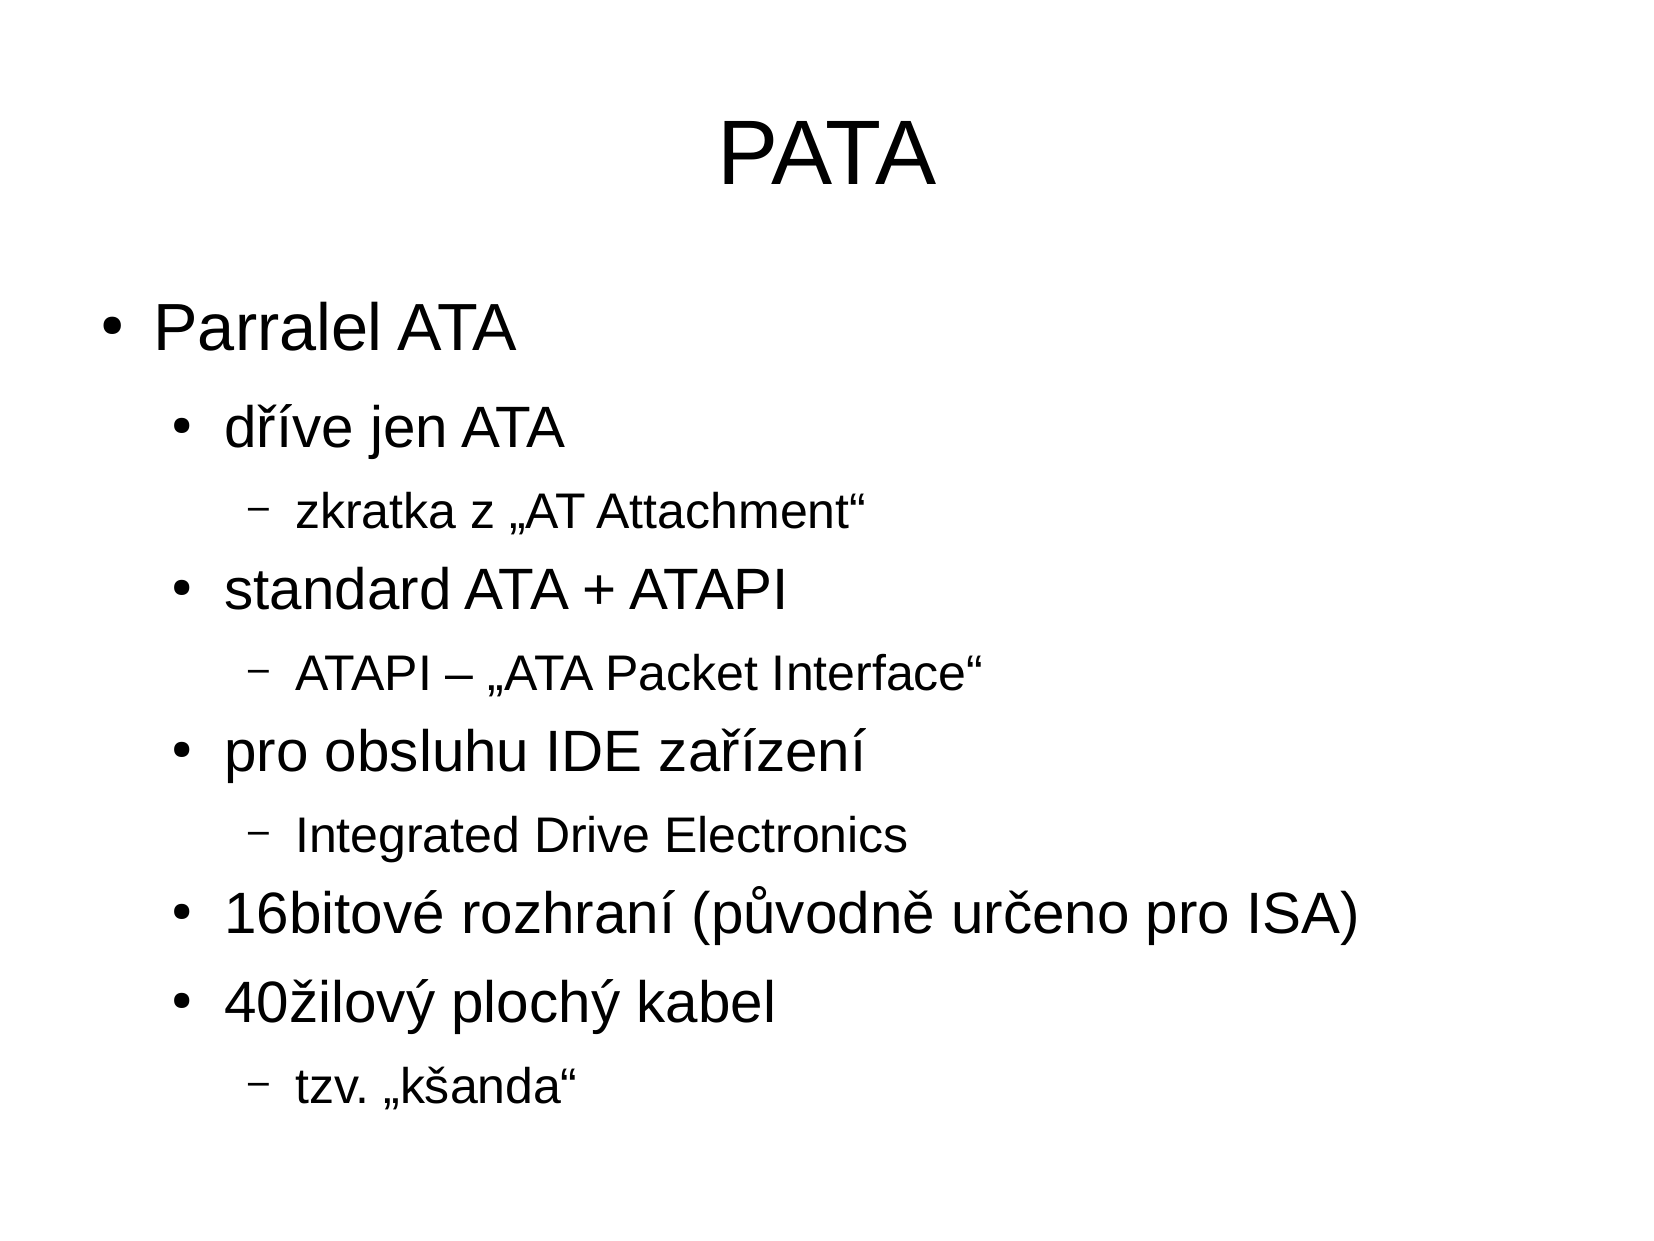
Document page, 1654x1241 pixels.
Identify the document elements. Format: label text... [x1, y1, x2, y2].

title PATA [82, 56, 1571, 250]
list Parralel ATA dříve jen ATA zkratka z „AT Attachment“ standard ATA + ATAPI ATAPI – „ATA Packet Interface“ pro obsluhu IDE zařízení Integrated Drive Electronics 16bitové rozhraní (původně určeno pro ISA) 40žilový plochý kabel tzv. „kšanda“ [82, 290, 1571, 1114]
